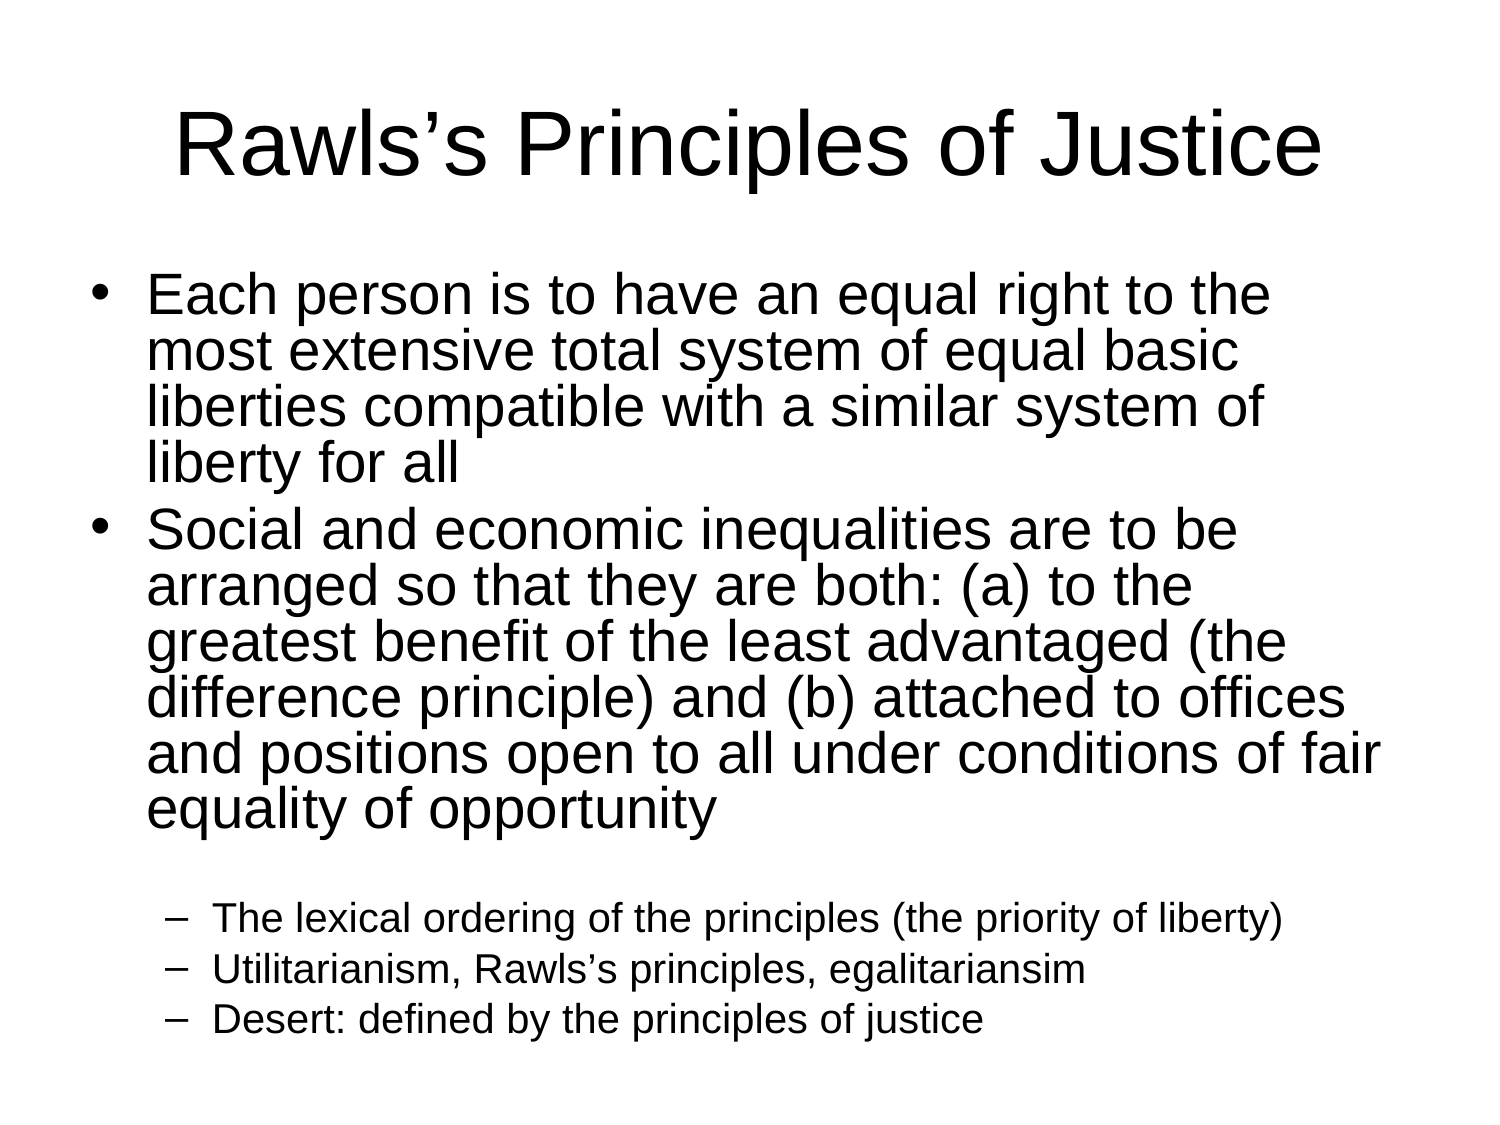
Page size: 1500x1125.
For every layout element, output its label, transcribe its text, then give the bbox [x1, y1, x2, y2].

list Each person is to have an equal right to the most extensive total system of equal basic liberties compatible with a similar system of liberty for all Social and economic inequalities are to be arranged so that they are both: (a) to the greatest benefit of the least advantaged (the difference principle) and (b) attached to offices and positions open to all under conditions of fair equality of opportunity The lexical ordering of the principles (the priority of liberty) Utilitarianism, Rawls’s principles, egalitariansim Desert: defined by the principles of justice [75, 262, 1426, 1088]
title Rawls’s Principles of Justice [75, 45, 1426, 233]
